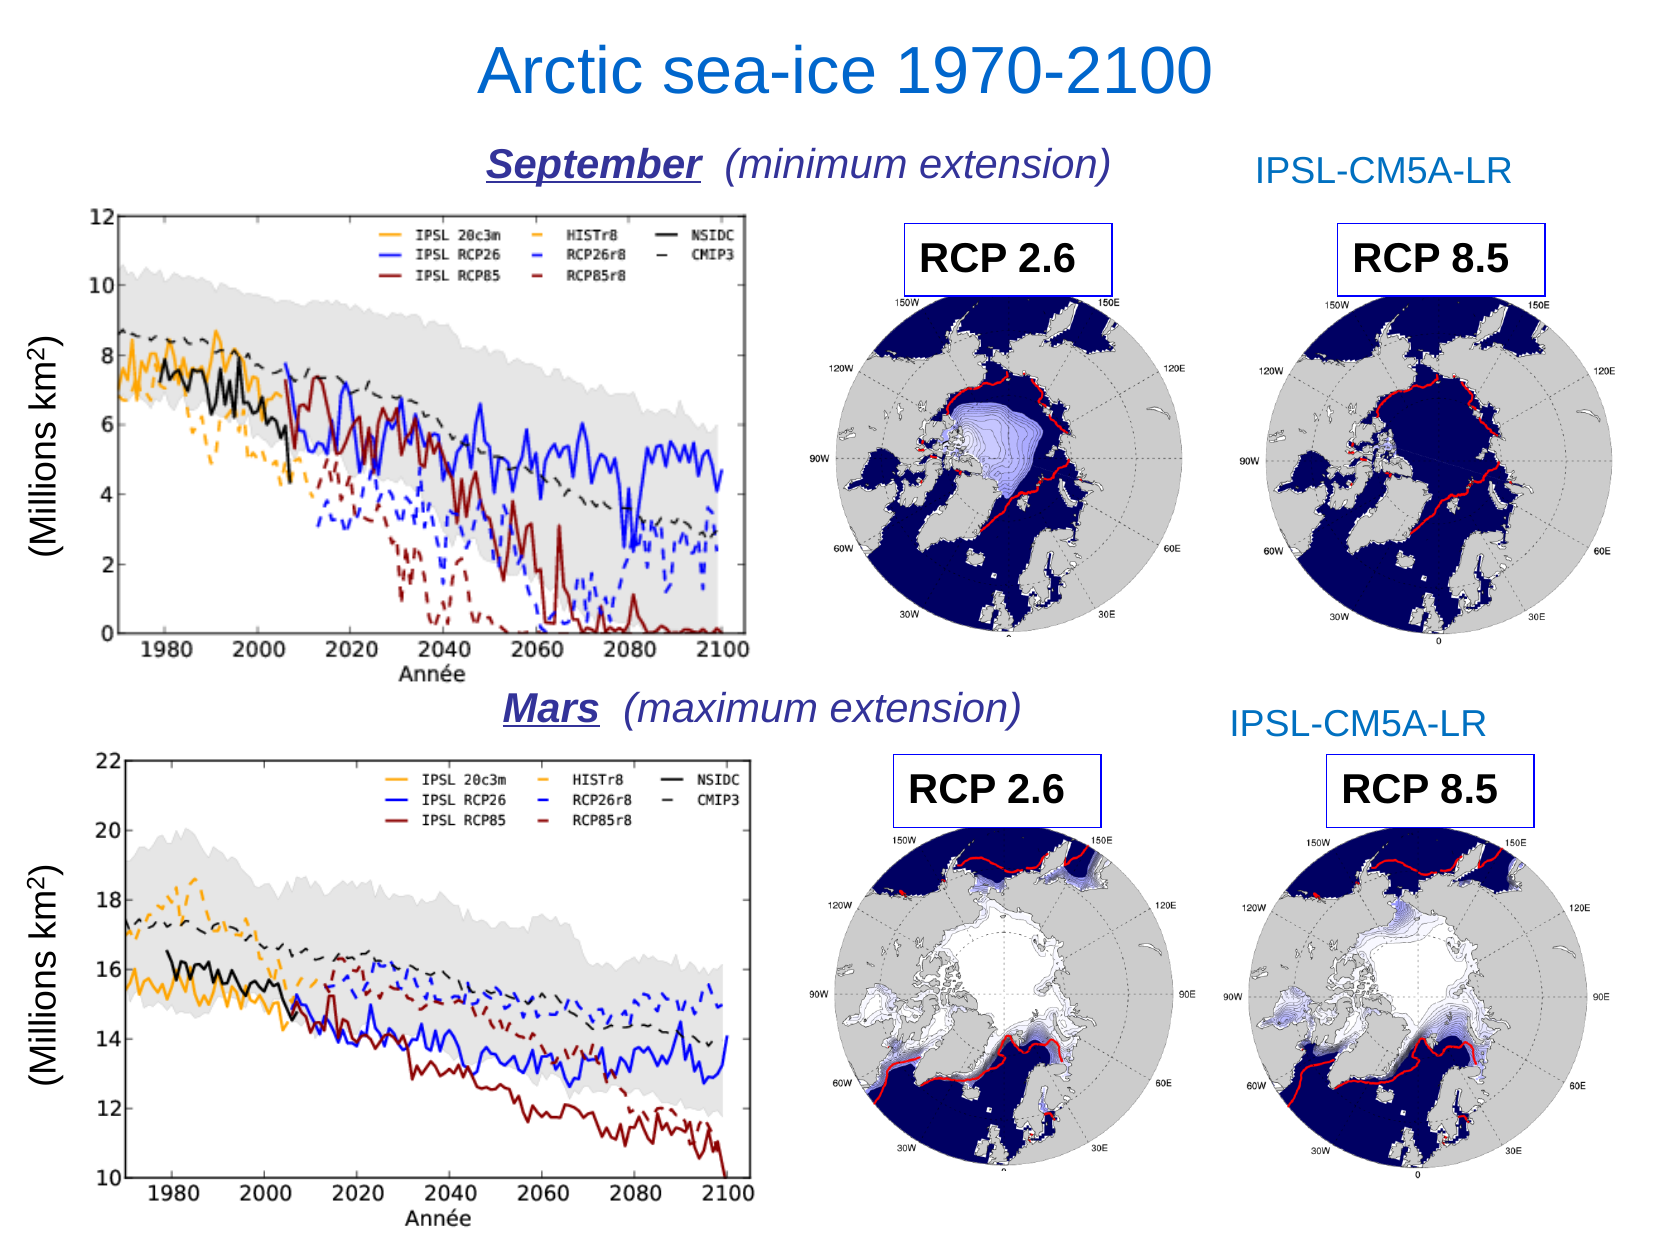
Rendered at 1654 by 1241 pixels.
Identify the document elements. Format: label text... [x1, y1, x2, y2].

text_box September (minimum extension) [471, 129, 1200, 202]
text_box IPSL-CM5A-LR [1137, 138, 1631, 216]
text_box Mars (maximum extension) [488, 672, 1098, 746]
text_box RCP 8.5 [1337, 223, 1546, 297]
text_box IPSL-CM5A-LR [1112, 691, 1605, 768]
text_box RCP 2.6 [893, 754, 1101, 828]
text_box (Millions km2) [10, 291, 78, 574]
text_box RCP 2.6 [904, 223, 1113, 297]
picture [77, 744, 771, 1231]
picture [1236, 265, 1618, 655]
picture [806, 265, 1188, 637]
picture [70, 205, 766, 687]
text_box (Millions km2) [10, 820, 78, 1103]
picture [805, 801, 1634, 1189]
text_box Arctic sea-ice 1970-2100 [145, 19, 1547, 126]
text_box RCP 8.5 [1326, 768, 1534, 828]
